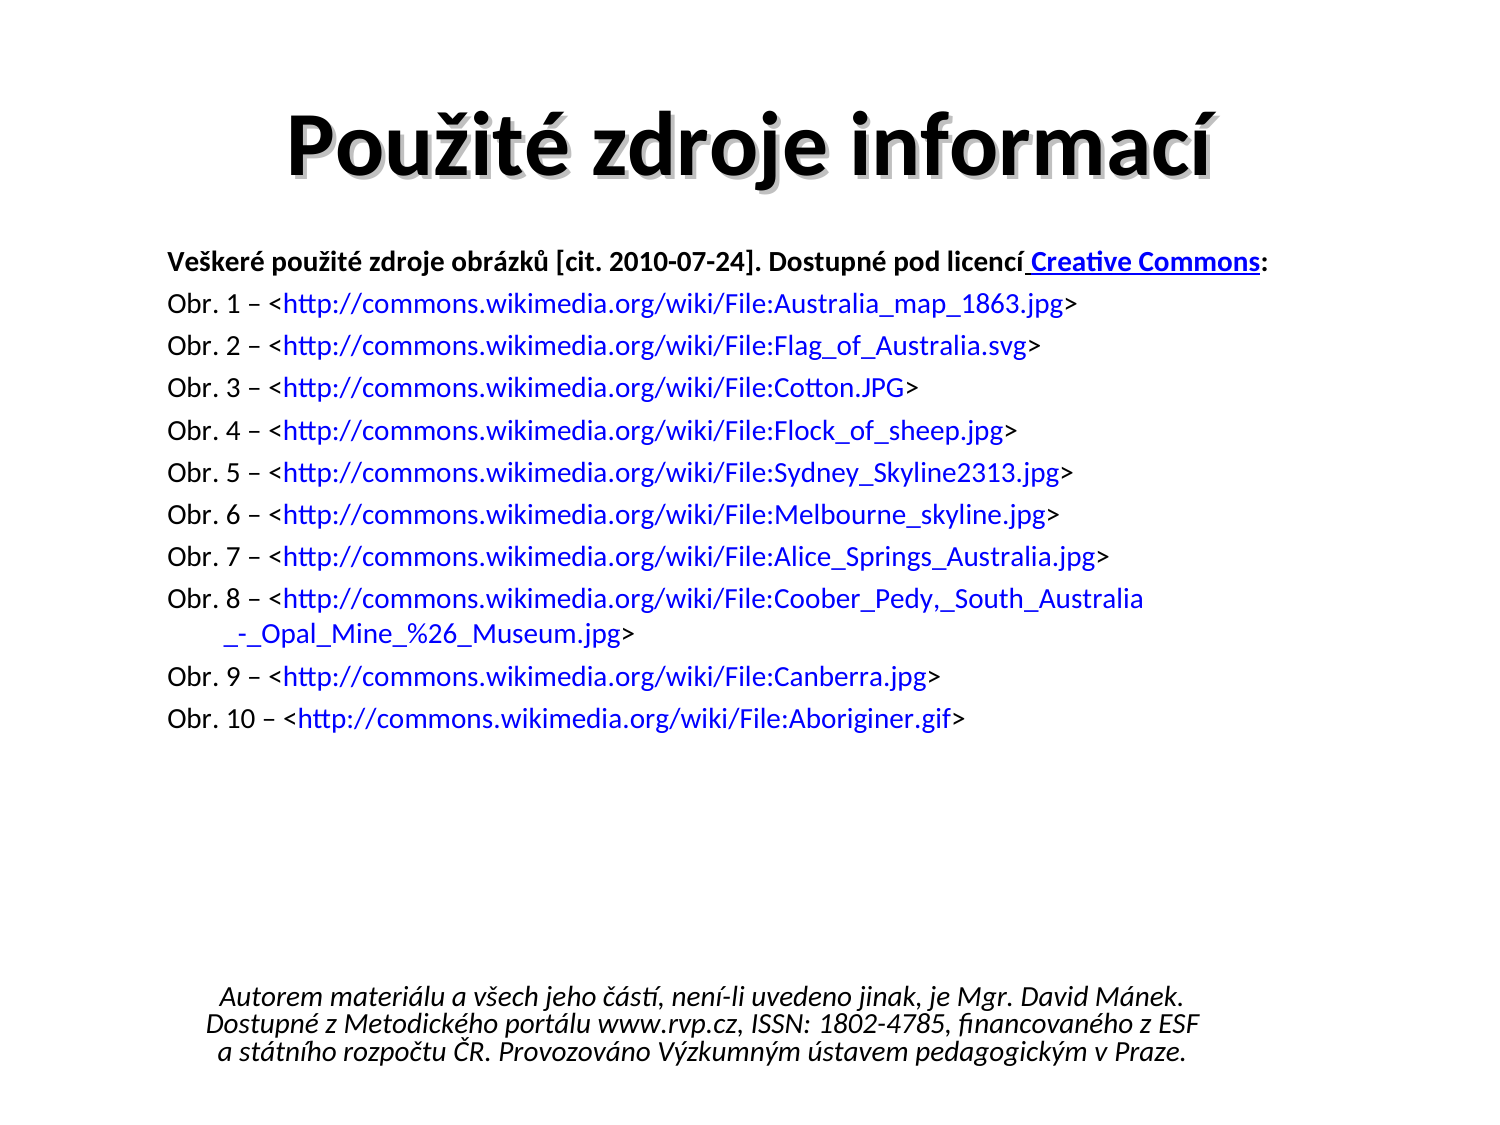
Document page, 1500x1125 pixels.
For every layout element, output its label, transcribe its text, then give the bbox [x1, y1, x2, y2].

title Použité zdroje informací [75, 45, 1426, 233]
text_box Autorem materiálu a všech jeho částí, není-li uvedeno jinak, je Mgr. David Mánek. Dostupné z Metodického portálu www.rvp.cz, ISSN: 1802-4785, financovaného z ESF a státního rozpočtu ČR. Provozováno Výzkumným ústavem pedagogickým v Praze. [183, 976, 1223, 1094]
list Veškeré použité zdroje obrázků [cit. 2010-07-24]. Dostupné pod licencí Creative Commons: Obr. 1 – <http://commons.wikimedia.org/wiki/File:Australia_map_1863.jpg> Obr. 2 – <http://commons.wikimedia.org/wiki/File:Flag_of_Australia.svg> Obr. 3 – <http://commons.wikimedia.org/wiki/File:Cotton.JPG> Obr. 4 – <http://commons.wikimedia.org/wiki/File:Flock_of_sheep.jpg> Obr. 5 – <http://commons.wikimedia.org/wiki/File:Sydney_Skyline2313.jpg> Obr. 6 – <http://commons.wikimedia.org/wiki/File:Melbourne_skyline.jpg> Obr. 7 – <http://commons.wikimedia.org/wiki/File:Alice_Springs_Australia.jpg> Obr. 8 – <http://commons.wikimedia.org/wiki/File:Coober_Pedy,_South_Australia_-_Opal_Mine_%26_Museum.jpg> Obr. 9 – <http://commons.wikimedia.org/wiki/File:Canberra.jpg> Obr. 10 – <http://commons.wikimedia.org/wiki/File:Aboriginer.gif> [152, 234, 1360, 781]
